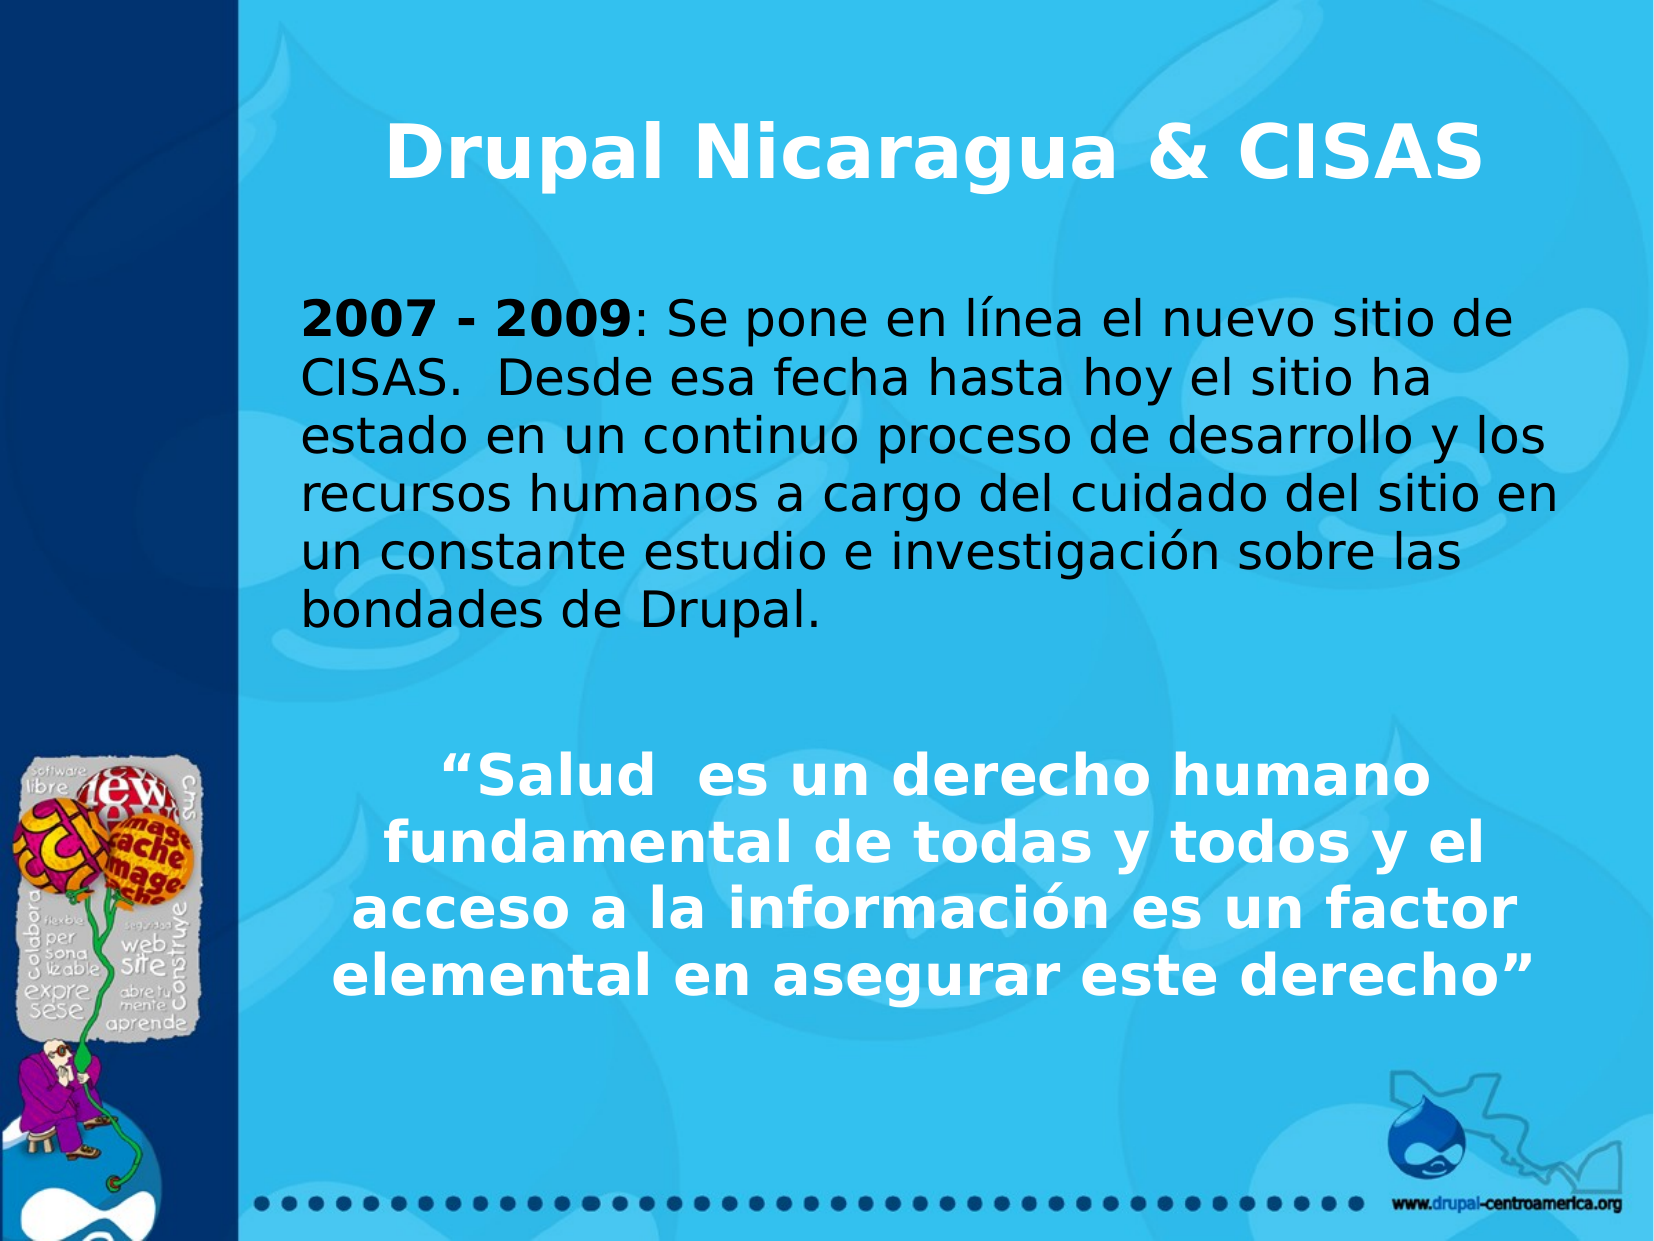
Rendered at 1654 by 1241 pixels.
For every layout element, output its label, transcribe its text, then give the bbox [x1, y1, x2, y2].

list 2007 - 2009: Se pone en línea el nuevo sitio de CISAS. Desde esa fecha hasta hoy el sitio ha estado en un continuo proceso de desarrollo y los recursos humanos a cargo del cuidado del sitio en un constante estudio e investigación sobre las bondades de Drupal. “Salud es un derecho humano fundamental de todas y todos y el acceso a la información es un factor elemental en asegurar este derecho” [300, 290, 1571, 1109]
picture [0, 0, 1654, 1241]
title Drupal Nicaragua & CISAS [300, 56, 1571, 250]
